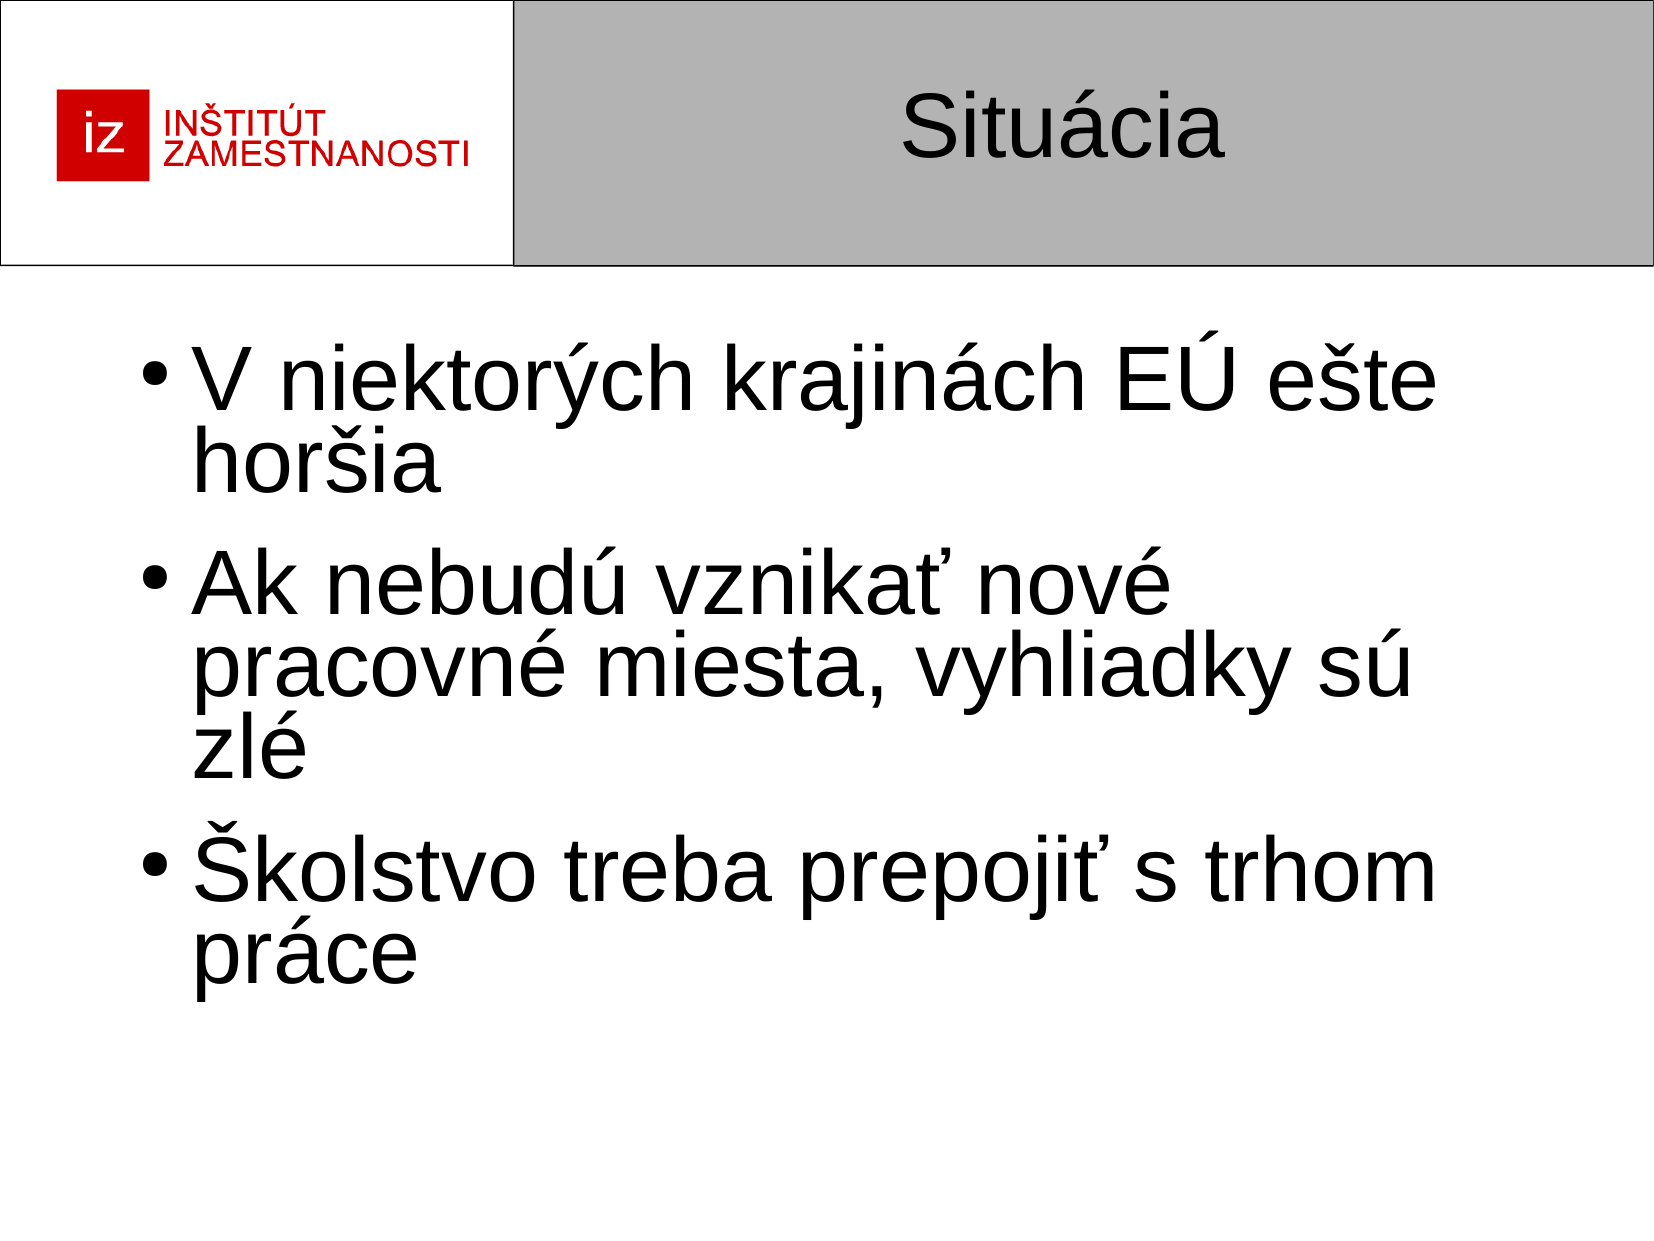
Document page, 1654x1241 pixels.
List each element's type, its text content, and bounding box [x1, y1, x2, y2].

title Situácia [561, 37, 1565, 229]
list V niektorých krajinách EÚ ešte horšia Ak nebudú vznikať nové pracovné miesta, vyhliadky sú zlé Školstvo treba prepojiť s trhom práce [121, 344, 1533, 1112]
picture [5, 8, 512, 257]
